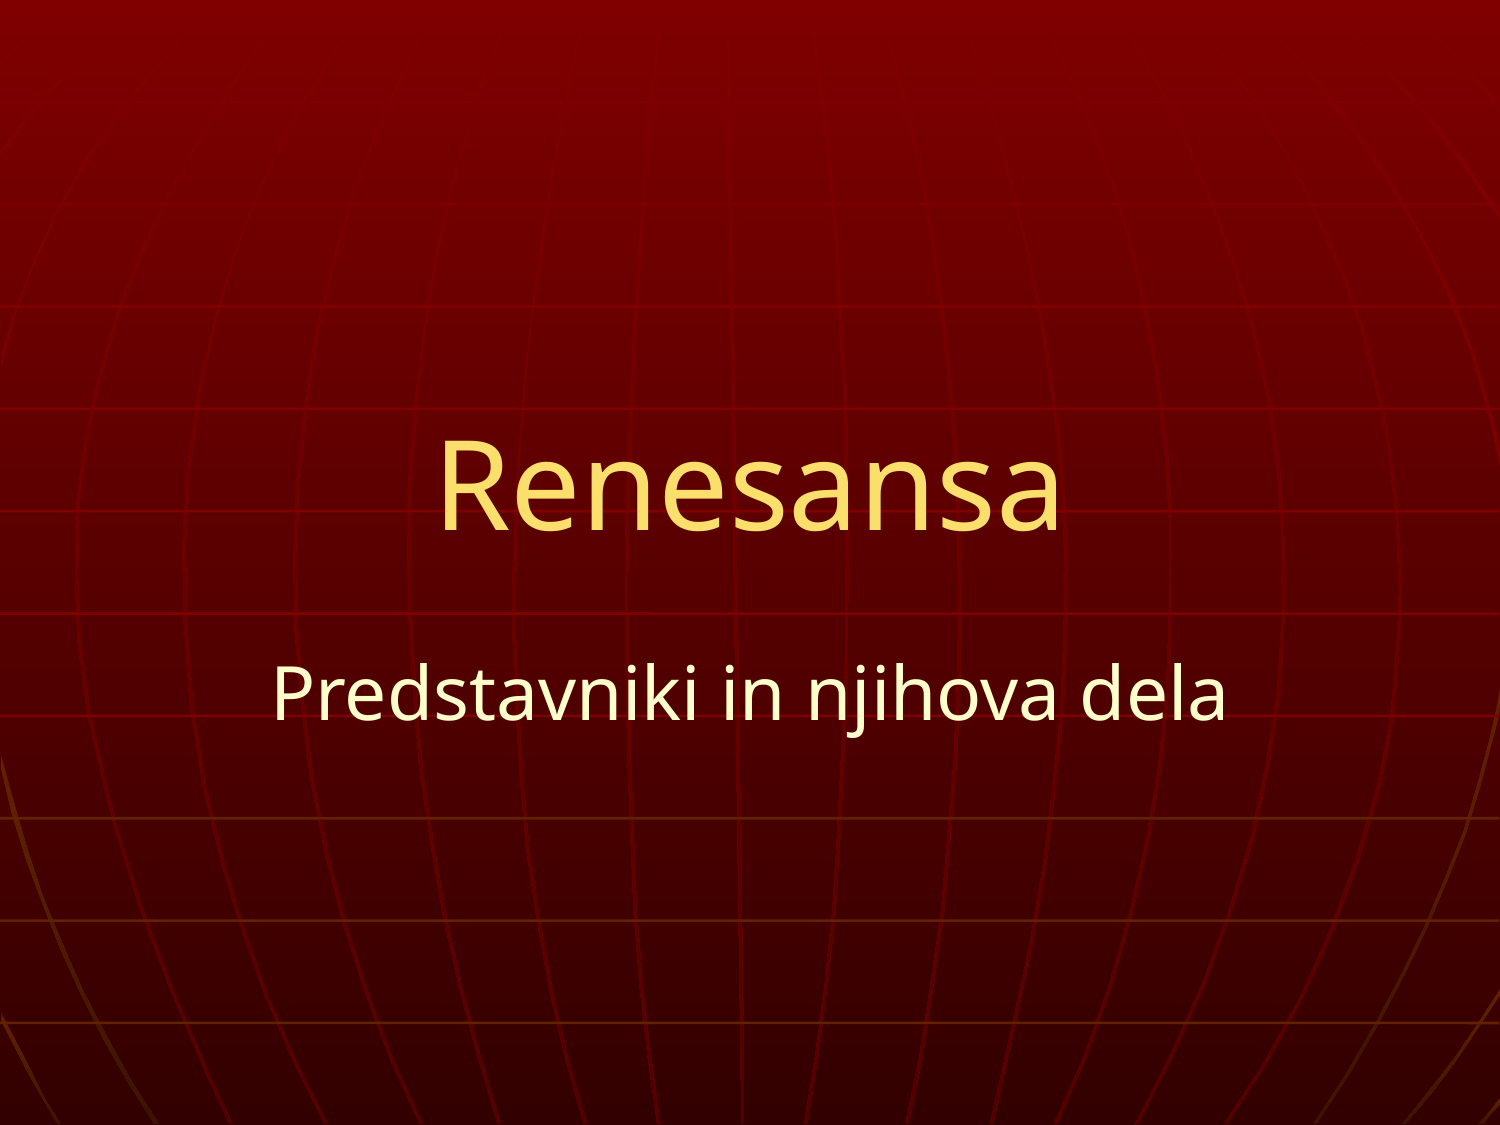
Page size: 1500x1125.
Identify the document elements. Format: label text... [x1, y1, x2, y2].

title Renesansa [112, 277, 1388, 563]
subtitle Predstavniki in njihova dela [225, 637, 1275, 925]
